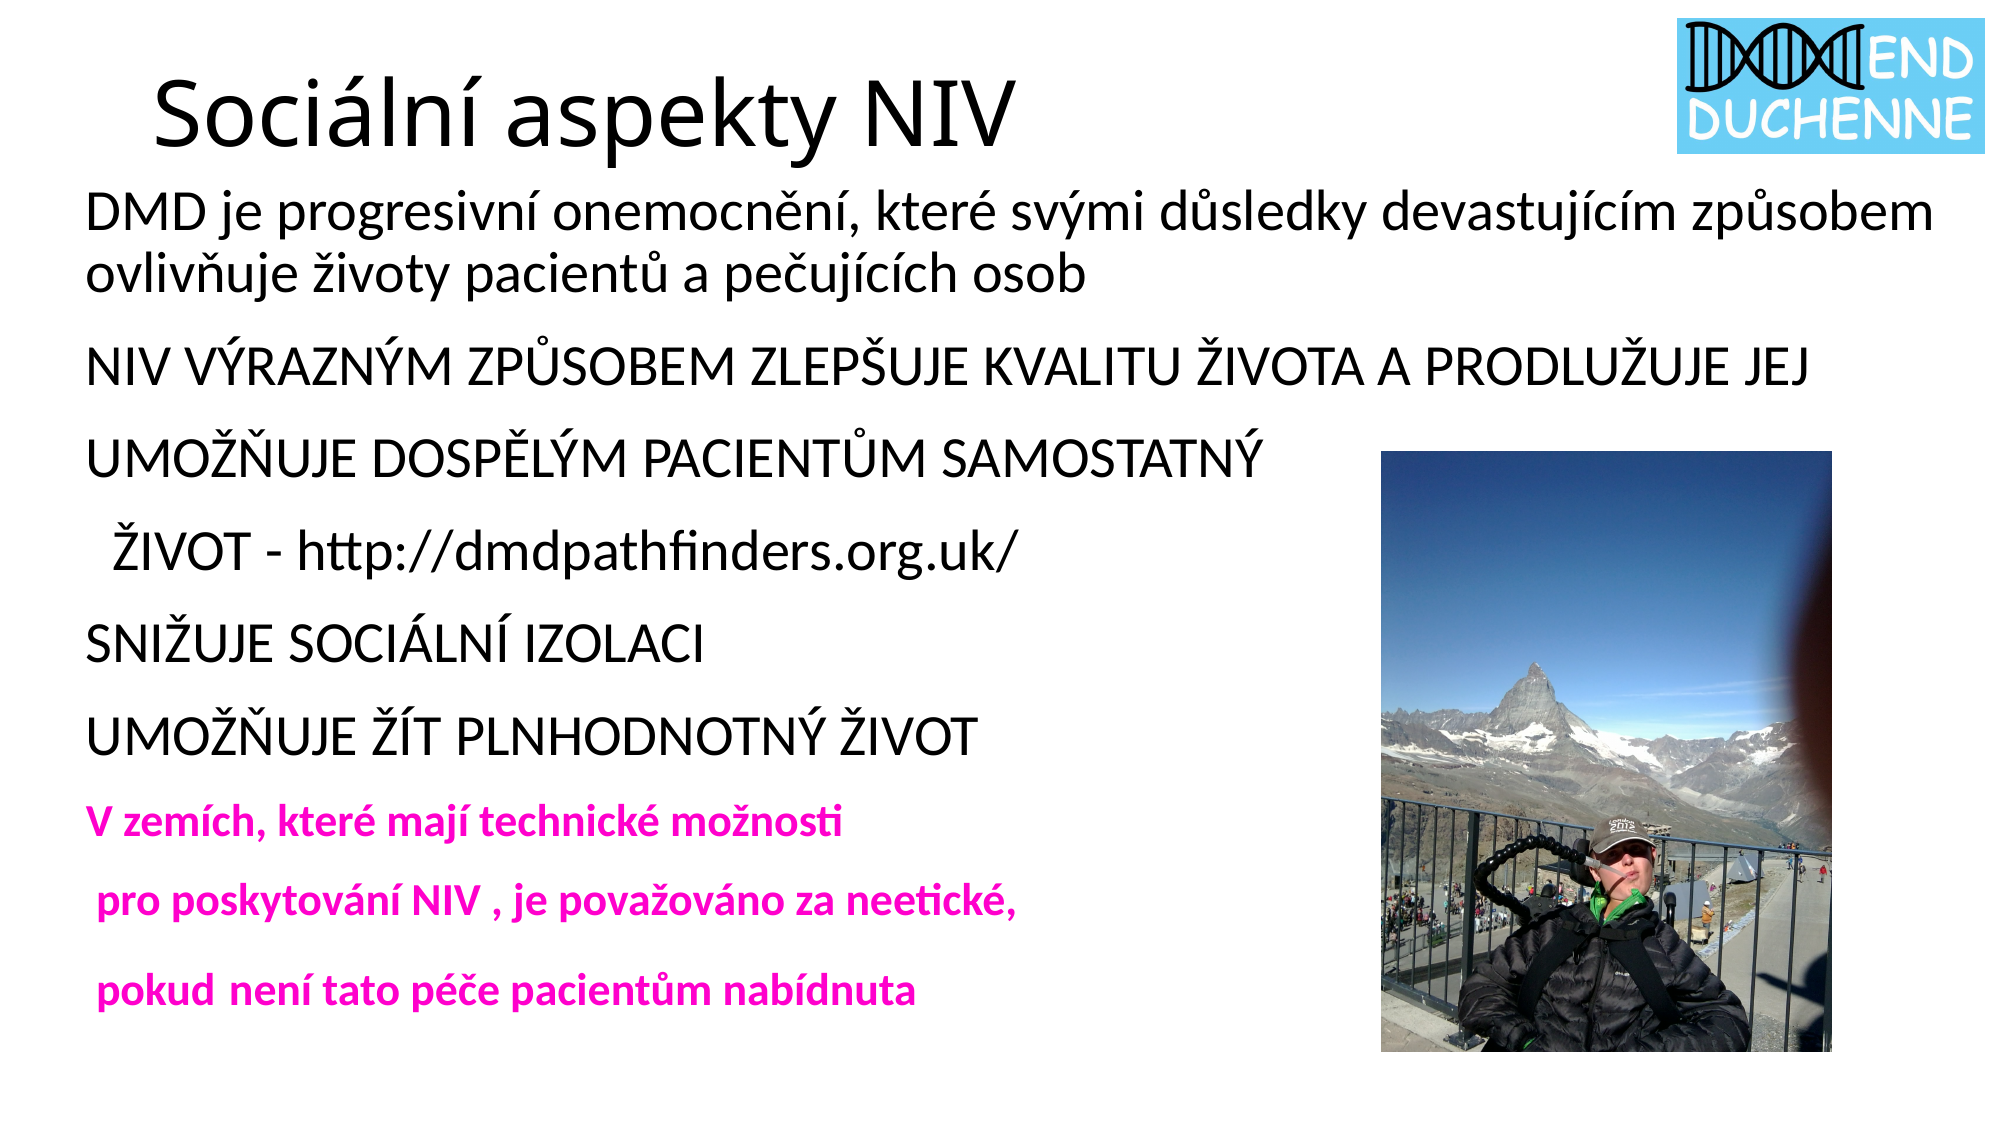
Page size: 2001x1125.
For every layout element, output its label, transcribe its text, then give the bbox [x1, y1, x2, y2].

title Sociální aspekty NIV [137, 59, 1863, 172]
picture [1677, 18, 1985, 154]
list DMD je progresivní onemocnění, které svými důsledky devastujícím způsobem ovlivňuje životy pacientů a pečujících osob NIV VÝRAZNÝM ZPŮSOBEM ZLEPŠUJE KVALITU ŽIVOTA A PRODLUŽUJE JEJ UMOŽŇUJE DOSPĚLÝM PACIENTŮM SAMOSTATNÝ ŽIVOT - http://dmdpathfinders.org.uk/ SNIŽUJE SOCIÁLNÍ IZOLACI UMOŽŇUJE ŽÍT PLNHODNOTNÝ ŽIVOT V zemích, které mají technické možnosti pro poskytování NIV , je považováno za neetické, pokud není tato péče pacientům nabídnuta [70, 172, 2000, 886]
picture [1381, 451, 1832, 1052]
